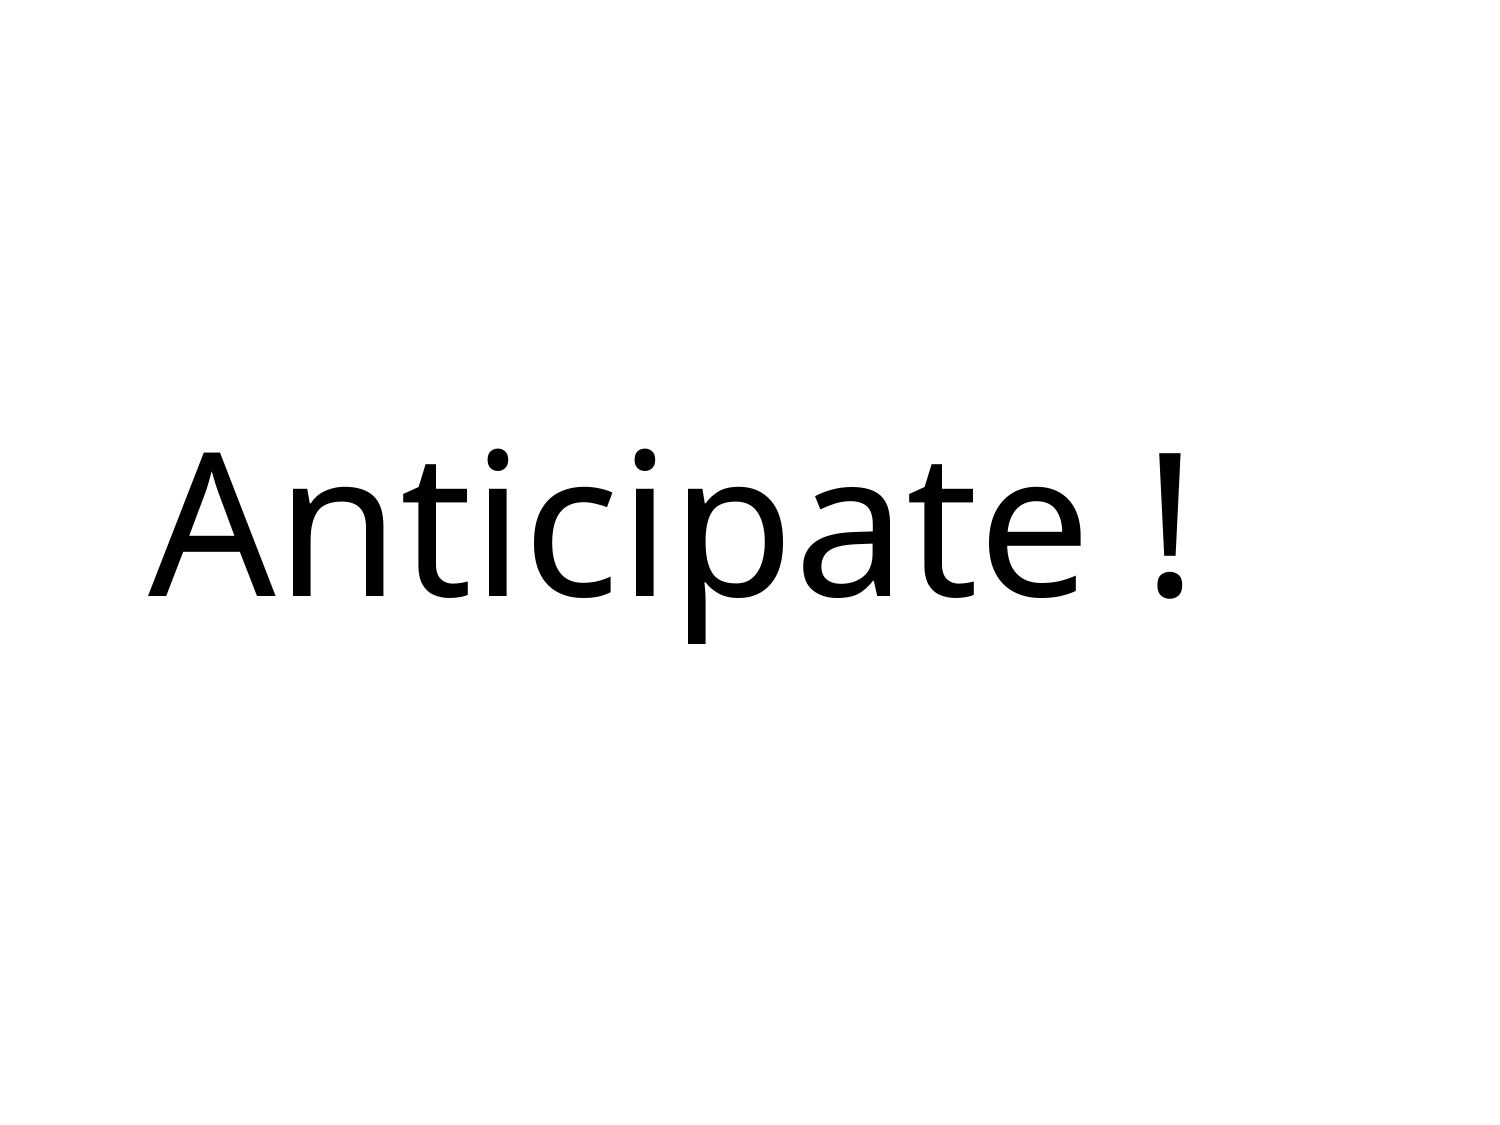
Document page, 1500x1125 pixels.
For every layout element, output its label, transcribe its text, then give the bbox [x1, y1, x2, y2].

text_box Anticipate ! [134, 375, 1456, 969]
